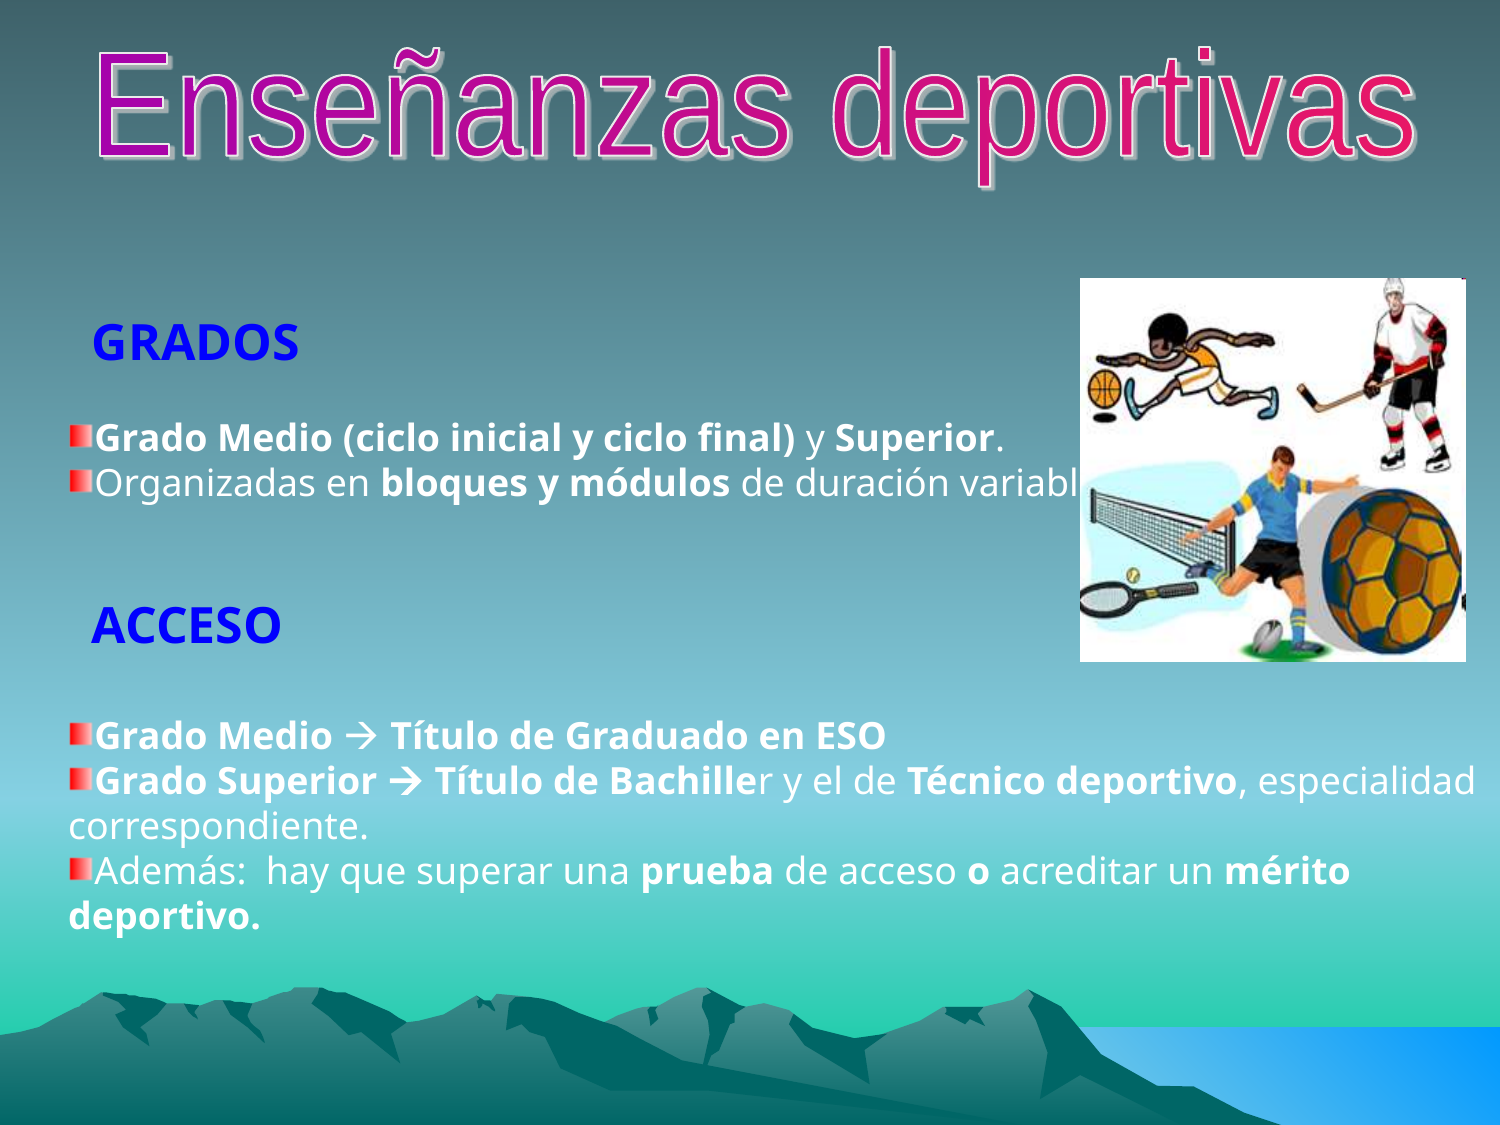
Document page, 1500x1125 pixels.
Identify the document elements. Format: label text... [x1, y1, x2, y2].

text_box Enseñanzas deportivas [531, 75, 586, 156]
text_box Enseñanzas deportivas [904, 75, 965, 158]
text_box Enseñanzas deportivas [1219, 76, 1283, 156]
text_box Enseñanzas deportivas [1287, 75, 1354, 158]
picture [1080, 278, 1466, 662]
text_box Enseñanzas deportivas [1120, 75, 1153, 156]
text_box ACCESO [77, 586, 349, 661]
text_box Enseñanzas deportivas [1357, 75, 1413, 158]
text_box Enseñanzas deportivas [1046, 75, 1107, 158]
text_box Enseñanzas deportivas [389, 75, 444, 156]
text_box Enseñanzas deportivas [1198, 76, 1211, 156]
text_box Enseñanzas deportivas [599, 76, 652, 156]
text_box Enseñanzas deportivas [978, 75, 1036, 187]
text_box Grado Medio  Título de Graduado en ESO Grado Superior  Título de Bachiller y el de Técnico deportivo, especialidad correspondiente. Además: hay que superar una prueba de acceso o acreditar un mérito deportivo. [53, 659, 1500, 989]
text_box Enseñanzas deportivas [1156, 58, 1190, 157]
text_box Enseñanzas deportivas [394, 48, 440, 68]
text_box Enseñanzas deportivas [315, 75, 376, 158]
text_box Enseñanzas deportivas [100, 52, 170, 156]
text_box GRADOS [77, 303, 315, 378]
text_box Enseñanzas deportivas [457, 75, 523, 158]
text_box Enseñanzas deportivas [732, 75, 789, 158]
text_box Enseñanzas deportivas [249, 75, 306, 158]
text_box Grado Medio (ciclo inicial y ciclo final) y Superior. Organizadas en bloques y módulos de duración variable. [53, 362, 1080, 512]
text_box Enseñanzas deportivas [663, 75, 729, 158]
text_box Enseñanzas deportivas [833, 47, 891, 158]
text_box Enseñanzas deportivas [183, 75, 238, 156]
